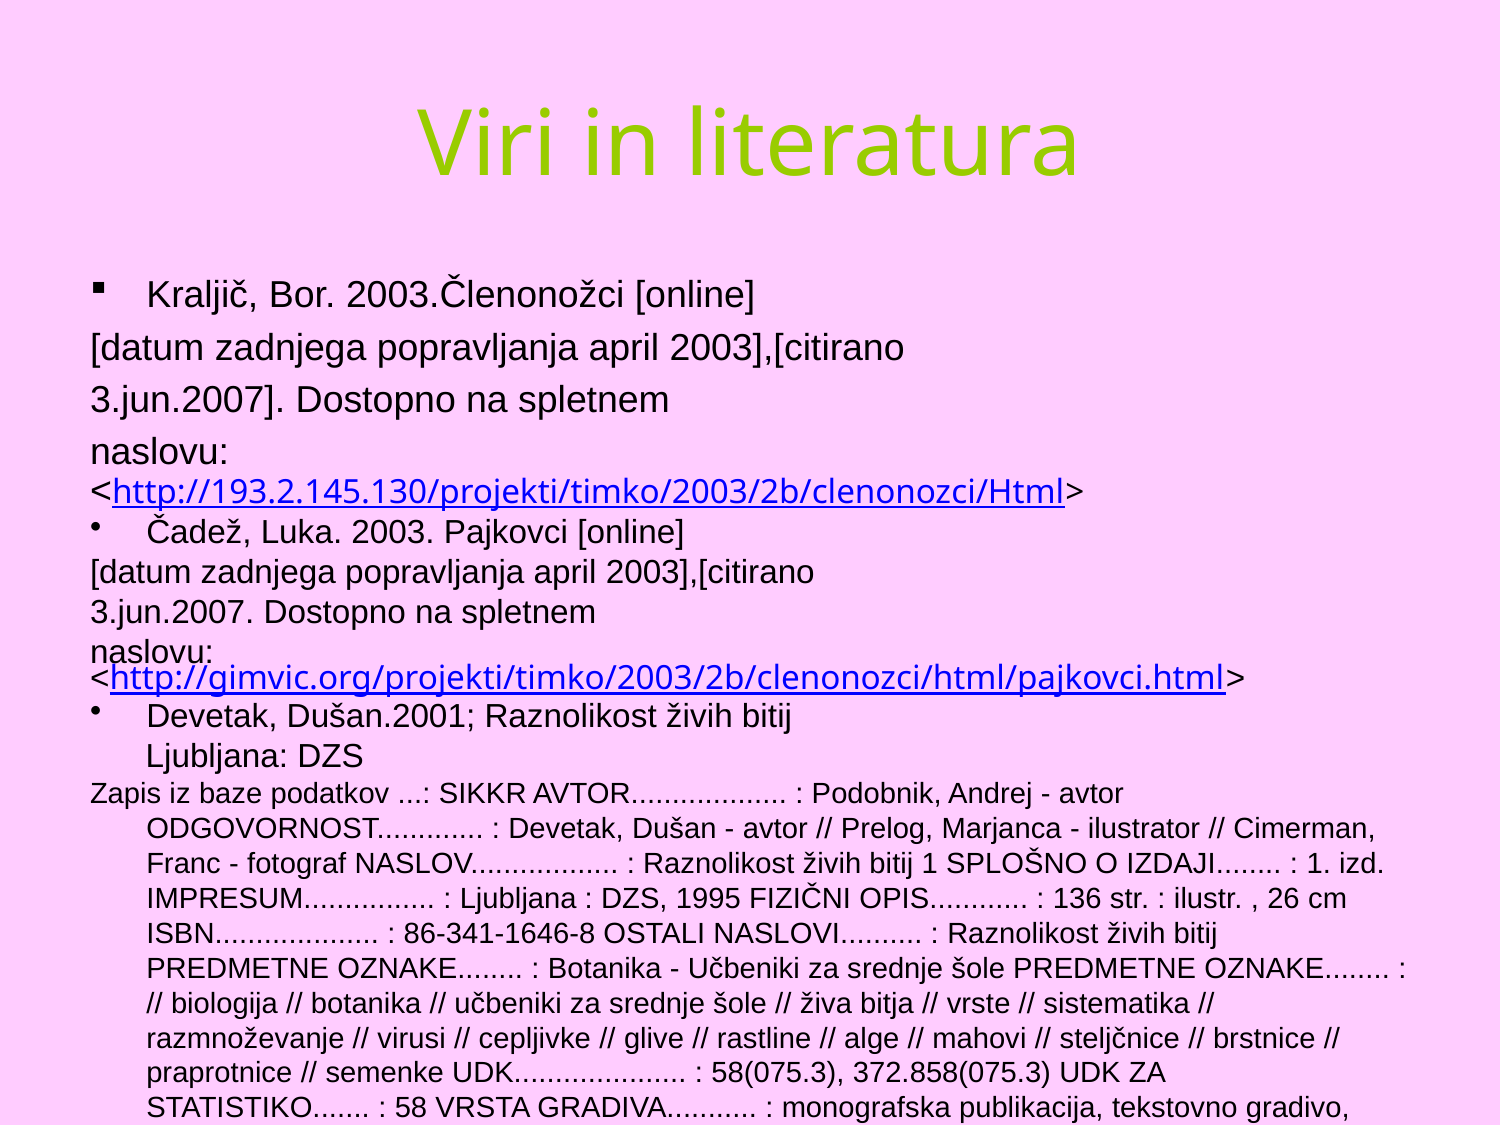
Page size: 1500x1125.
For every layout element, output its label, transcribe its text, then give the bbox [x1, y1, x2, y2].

title Viri in literatura [75, 45, 1425, 233]
list Kraljič, Bor. 2003.Členonožci [online] [datum zadnjega popravljanja april 2003],[citirano 3.jun.2007]. Dostopno na spletnem naslovu: <http://193.2.145.130/projekti/timko/2003/2b/clenonozci/Html> Čadež, Luka. 2003. Pajkovci [online] [datum zadnjega popravljanja april 2003],[citirano 3.jun.2007. Dostopno na spletnem naslovu: <http://gimvic.org/projekti/timko/2003/2b/clenonozci/html/pajkovci.html> Devetak, Dušan.2001; Raznolikost živih bitij Ljubljana: DZS Zapis iz baze podatkov ...: SIKKR AVTOR................... : Podobnik, Andrej - avtor ODGOVORNOST............. : Devetak, Dušan - avtor // Prelog, Marjanca - ilustrator // Cimerman, Franc - fotograf NASLOV.................. : Raznolikost živih bitij 1 SPLOŠNO O IZDAJI........ : 1. izd. IMPRESUM................ : Ljubljana : DZS, 1995 FIZIČNI OPIS............ : 136 str. : ilustr. , 26 cm ISBN.................... : 86-341-1646-8 OSTALI NASLOVI.......... : Raznolikost živih bitij PREDMETNE OZNAKE........ : Botanika - Učbeniki za srednje šole PREDMETNE OZNAKE........ : // biologija // botanika // učbeniki za srednje šole // živa bitja // vrste // sistematika // razmnoževanje // virusi // cepljivke // glive // rastline // alge // mahovi // steljčnice // brstnice // praprotnice // semenke UDK..................... : 58(075.3), 372.858(075.3) UDK ZA STATISTIKO....... : 58 VRSTA GRADIVA........... : monografska publikacija, tekstovno gradivo, tiskano COBISS.SI-ID............ : 53850880 [75, 262, 1425, 1005]
